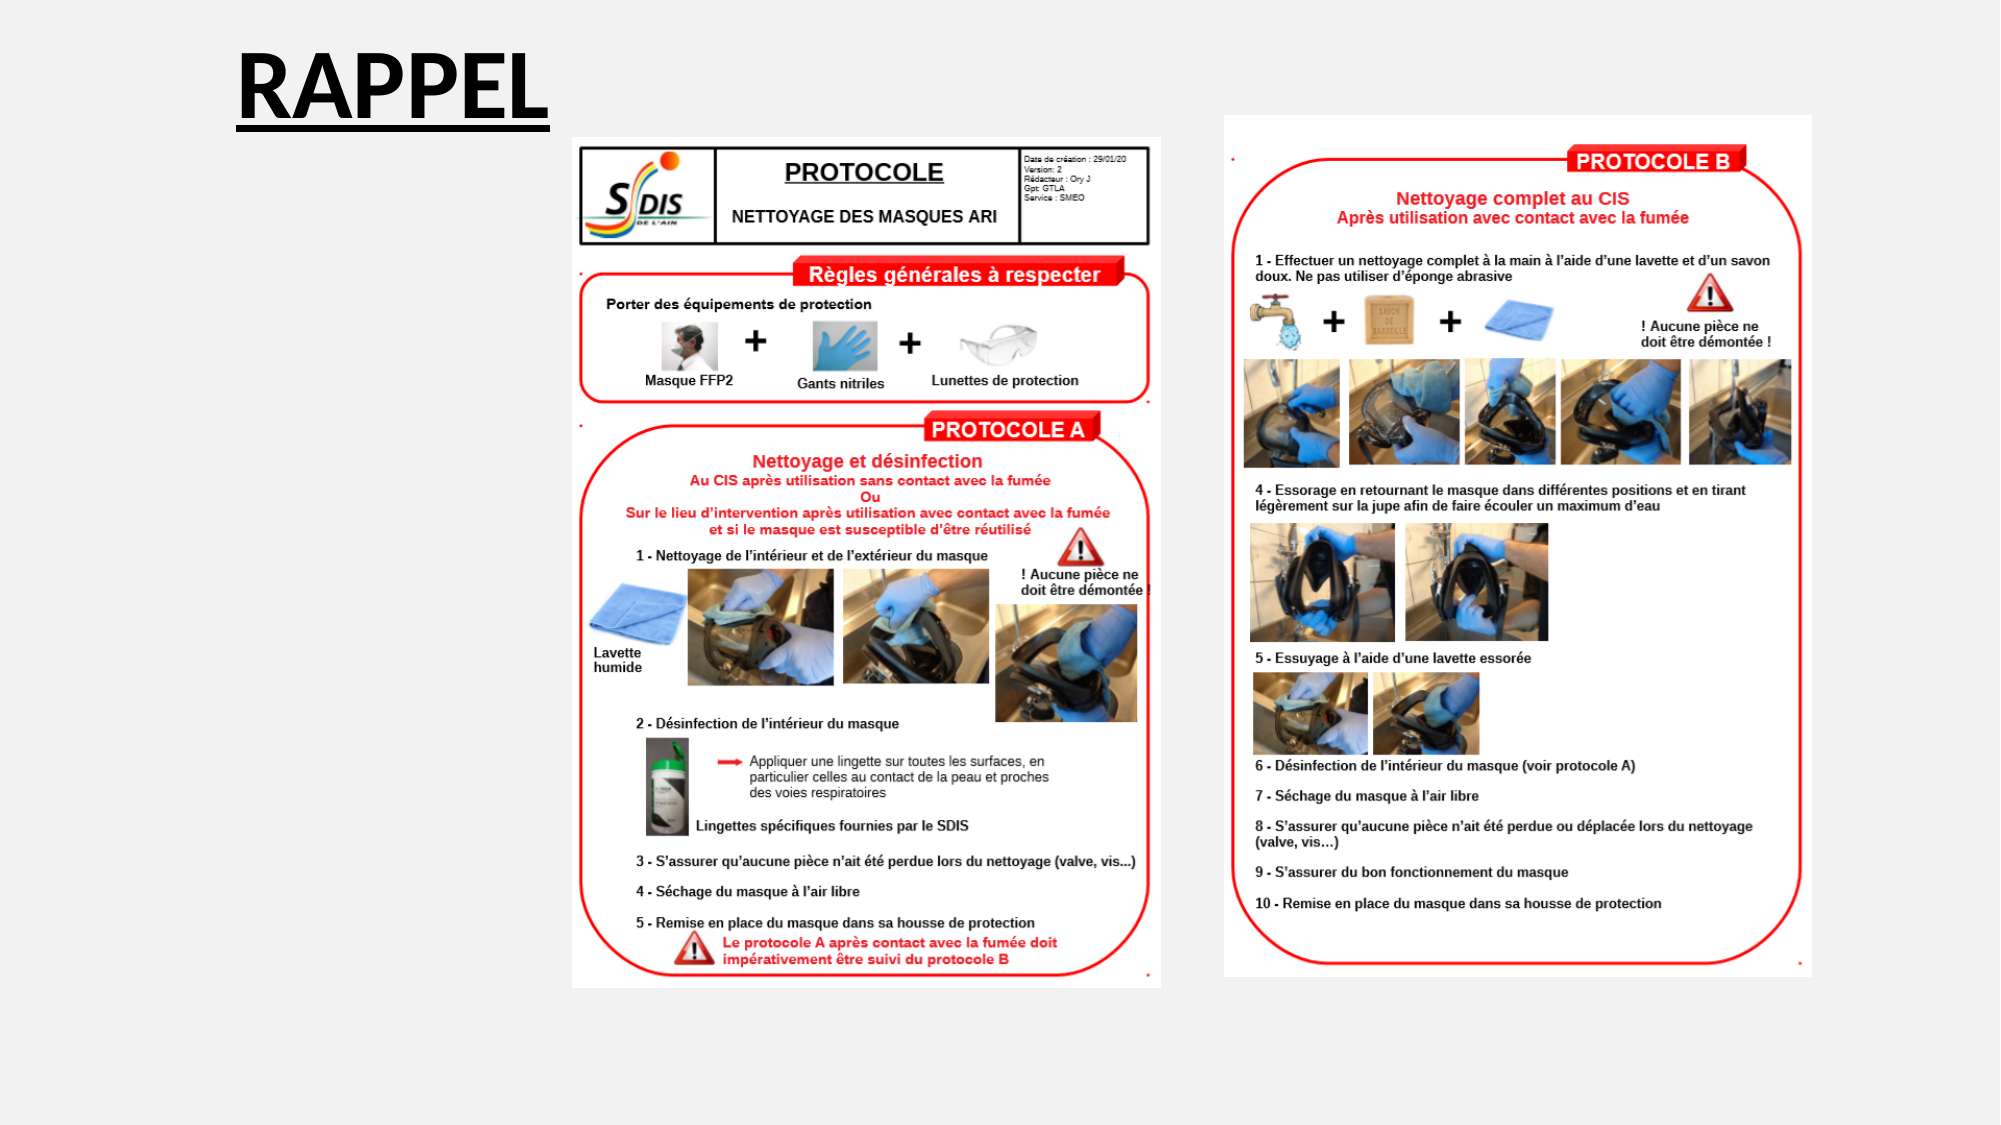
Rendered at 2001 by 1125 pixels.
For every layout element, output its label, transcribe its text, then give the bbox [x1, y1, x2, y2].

picture [1224, 115, 1812, 977]
picture [572, 137, 1161, 988]
text_box RAPPEL [221, 11, 723, 148]
